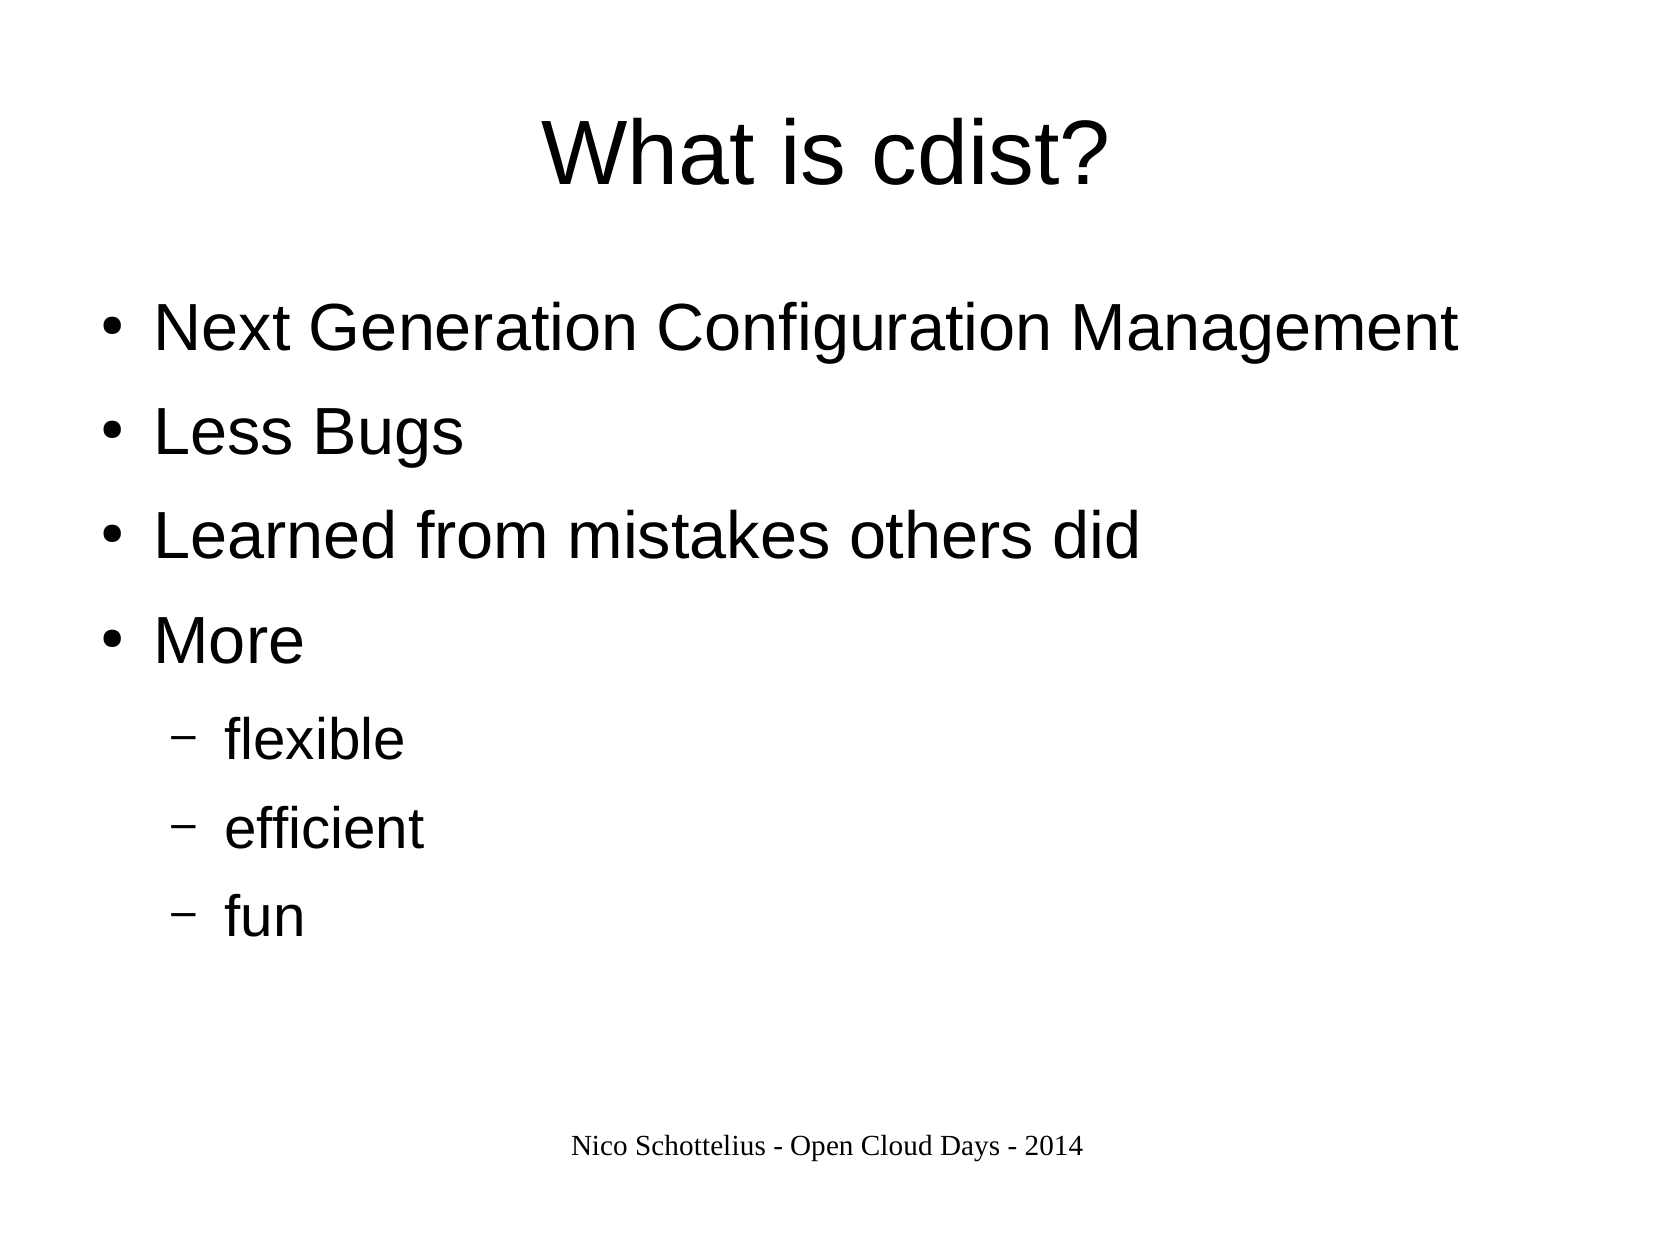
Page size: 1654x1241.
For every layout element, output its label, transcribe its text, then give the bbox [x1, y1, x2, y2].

title What is cdist? [82, 49, 1571, 257]
list Next Generation Configuration Management Less Bugs Learned from mistakes others did More flexible efficient fun [82, 290, 1538, 1010]
